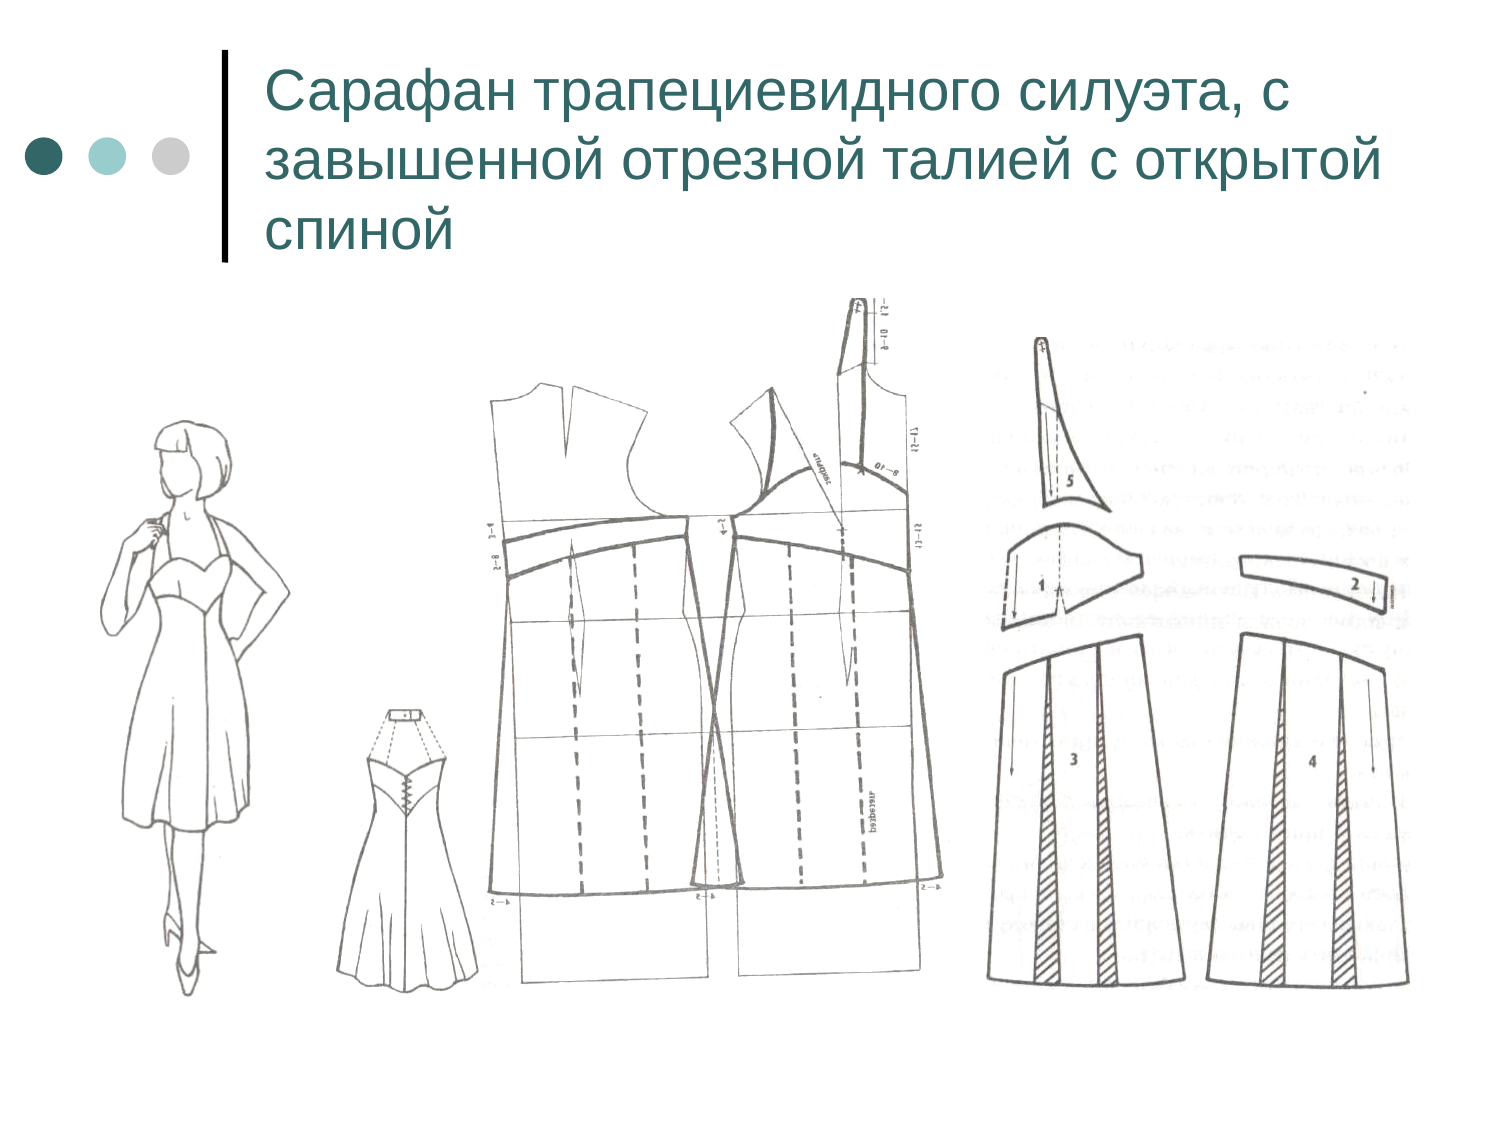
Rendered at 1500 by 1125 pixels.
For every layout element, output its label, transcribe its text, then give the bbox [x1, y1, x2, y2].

title Сарафан трапециевидного силуэта, с завышенной отрезной талией с открытой спиной [249, 31, 1401, 282]
picture [100, 420, 291, 997]
picture [481, 298, 958, 990]
picture [336, 680, 479, 994]
picture [986, 338, 1410, 990]
